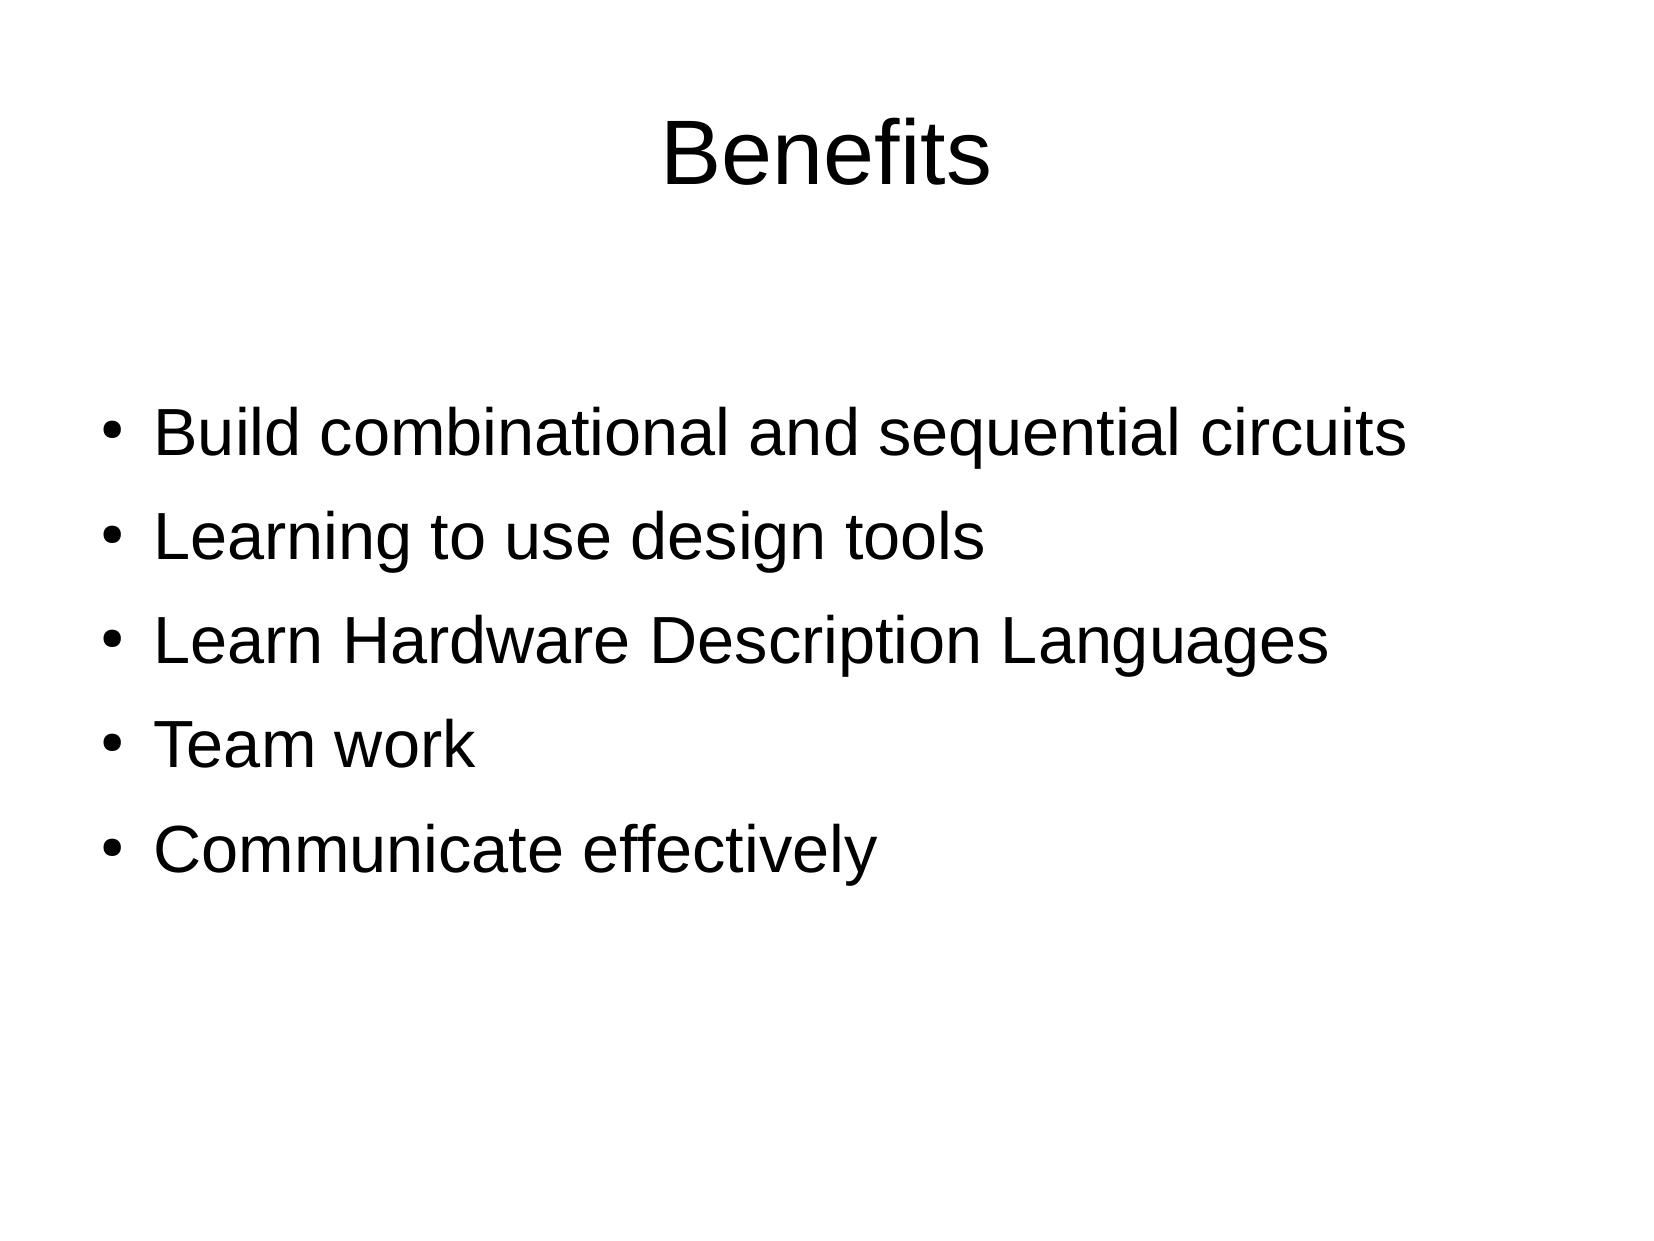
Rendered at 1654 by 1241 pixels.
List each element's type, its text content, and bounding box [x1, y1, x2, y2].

list Build combinational and sequential circuits Learning to use design tools Learn Hardware Description Languages Team work Communicate effectively [82, 290, 1571, 1094]
title Benefits [82, 49, 1571, 257]
